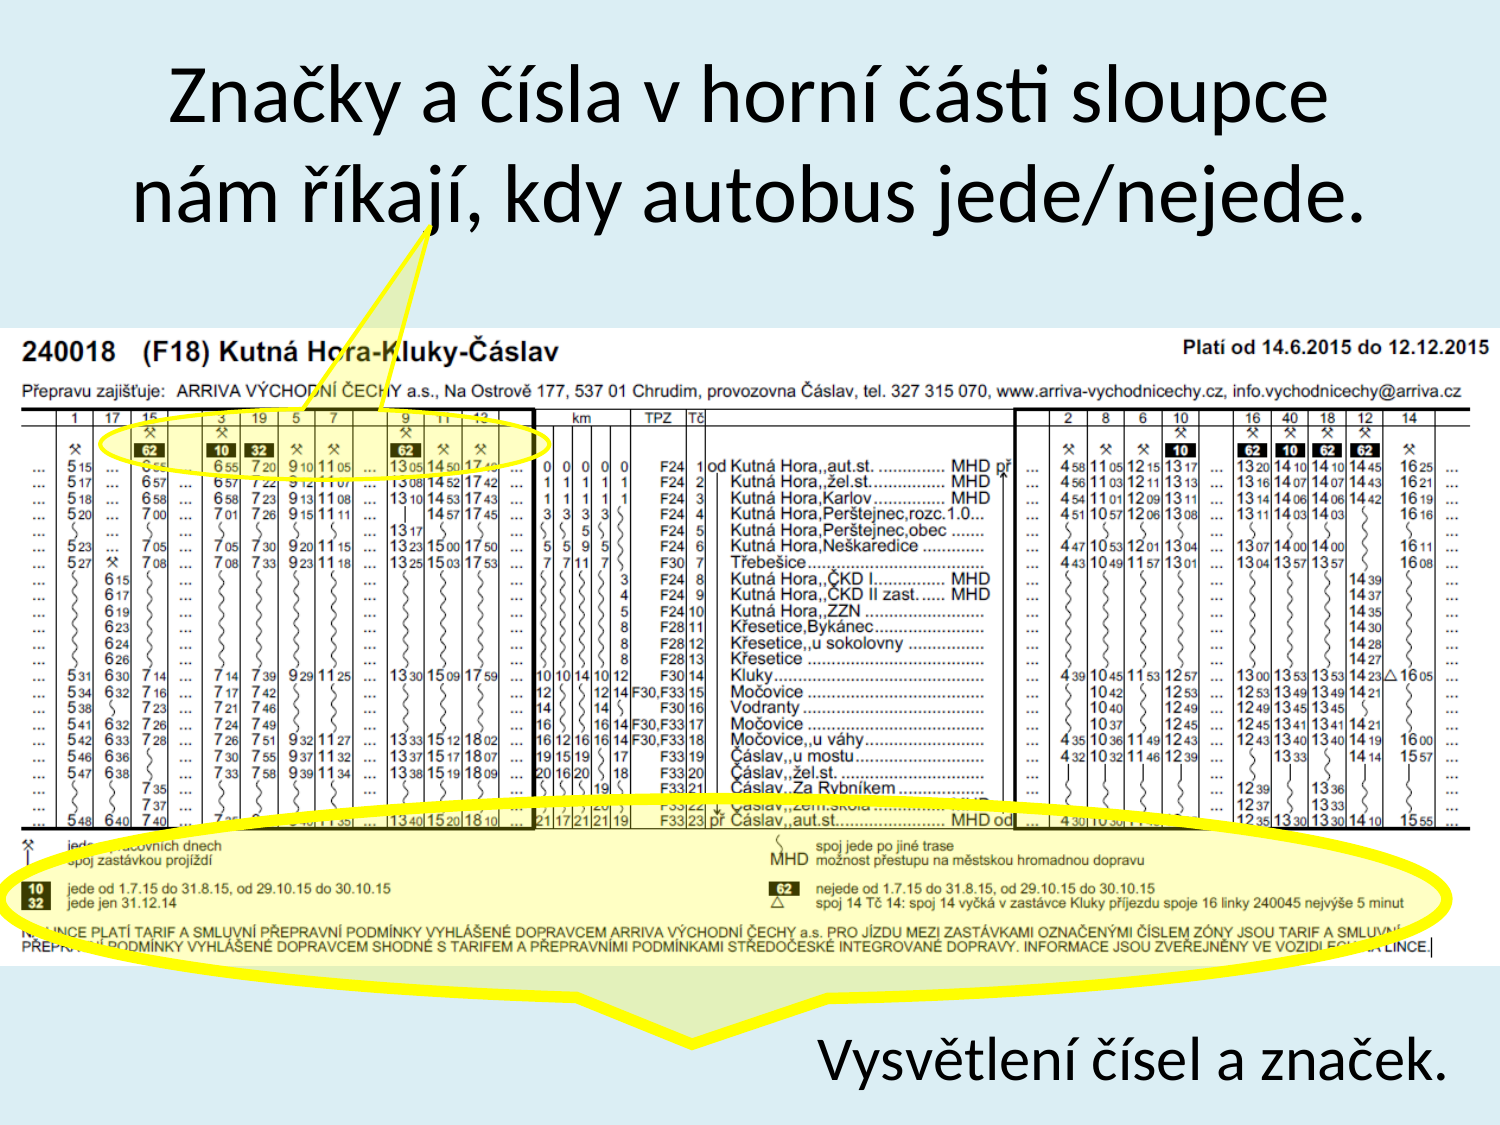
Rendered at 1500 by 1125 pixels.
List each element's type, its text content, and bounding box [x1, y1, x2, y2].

title Značky a čísla v horní části sloupce nám říkají, kdy autobus jede/nejede. [75, 31, 1426, 247]
text_box Vysvětlení čísel a značek. [797, 999, 1471, 1125]
text_box [0, 225, 1500, 1045]
